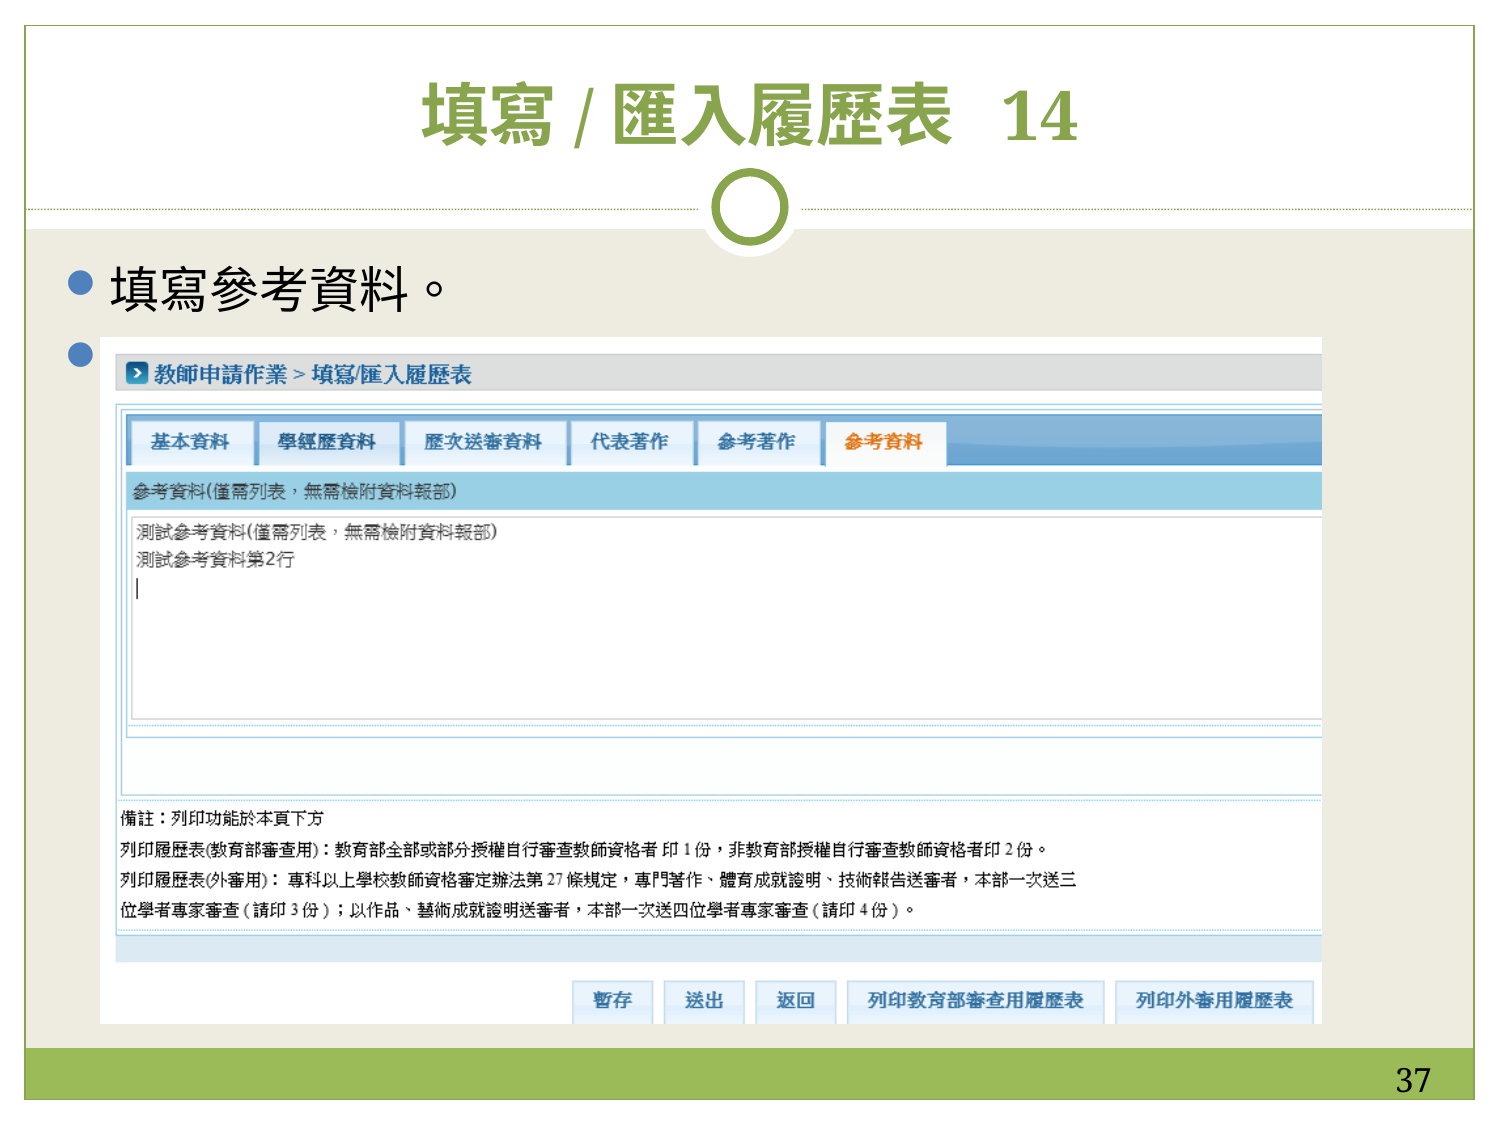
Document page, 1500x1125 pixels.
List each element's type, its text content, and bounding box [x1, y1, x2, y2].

picture [100, 338, 1322, 1024]
text_box [1376, 1045, 1452, 1118]
list 填寫參考資料。 [49, 250, 1445, 1001]
title 填寫/匯入履歷表 14 [49, 37, 1450, 162]
